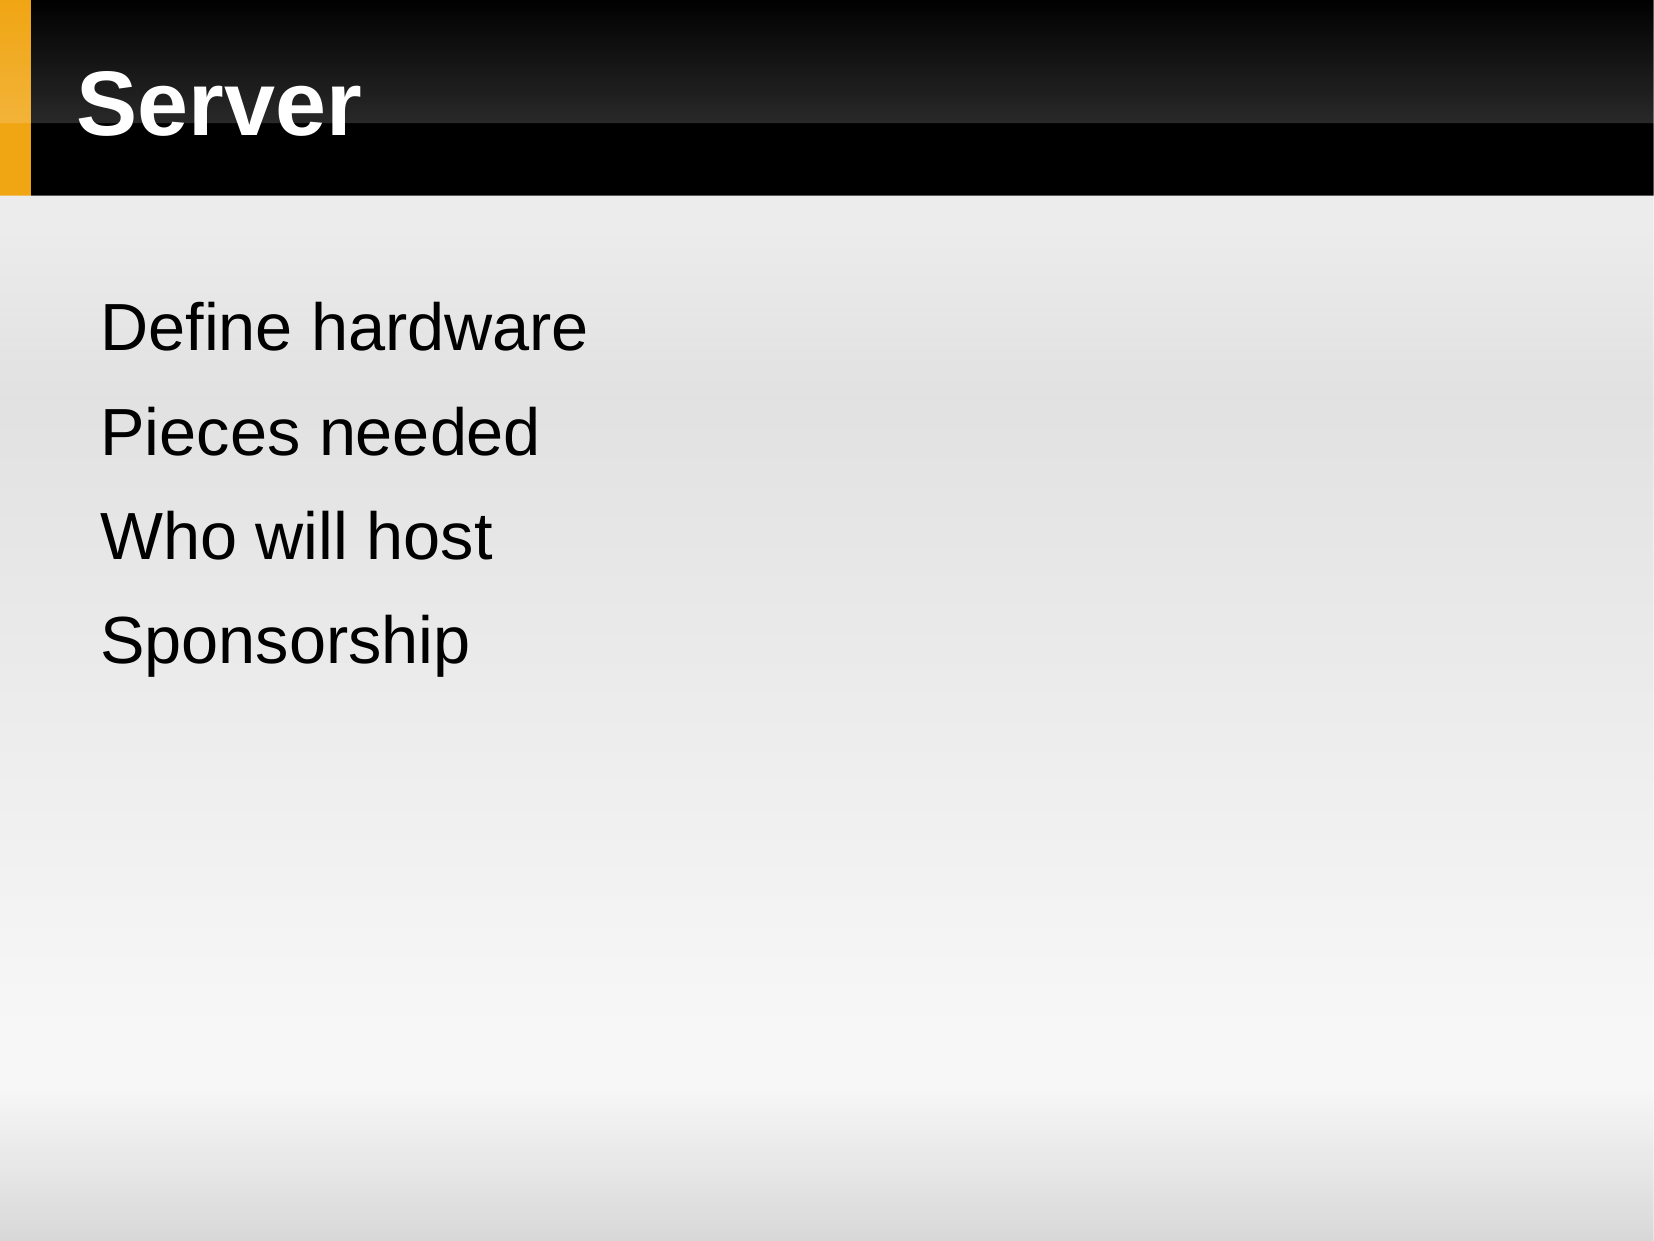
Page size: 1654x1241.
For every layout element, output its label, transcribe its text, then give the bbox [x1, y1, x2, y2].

list Define hardware Pieces needed Who will host Sponsorship [82, 290, 1571, 1094]
picture [0, 0, 1654, 1241]
title Server [76, 7, 1565, 200]
